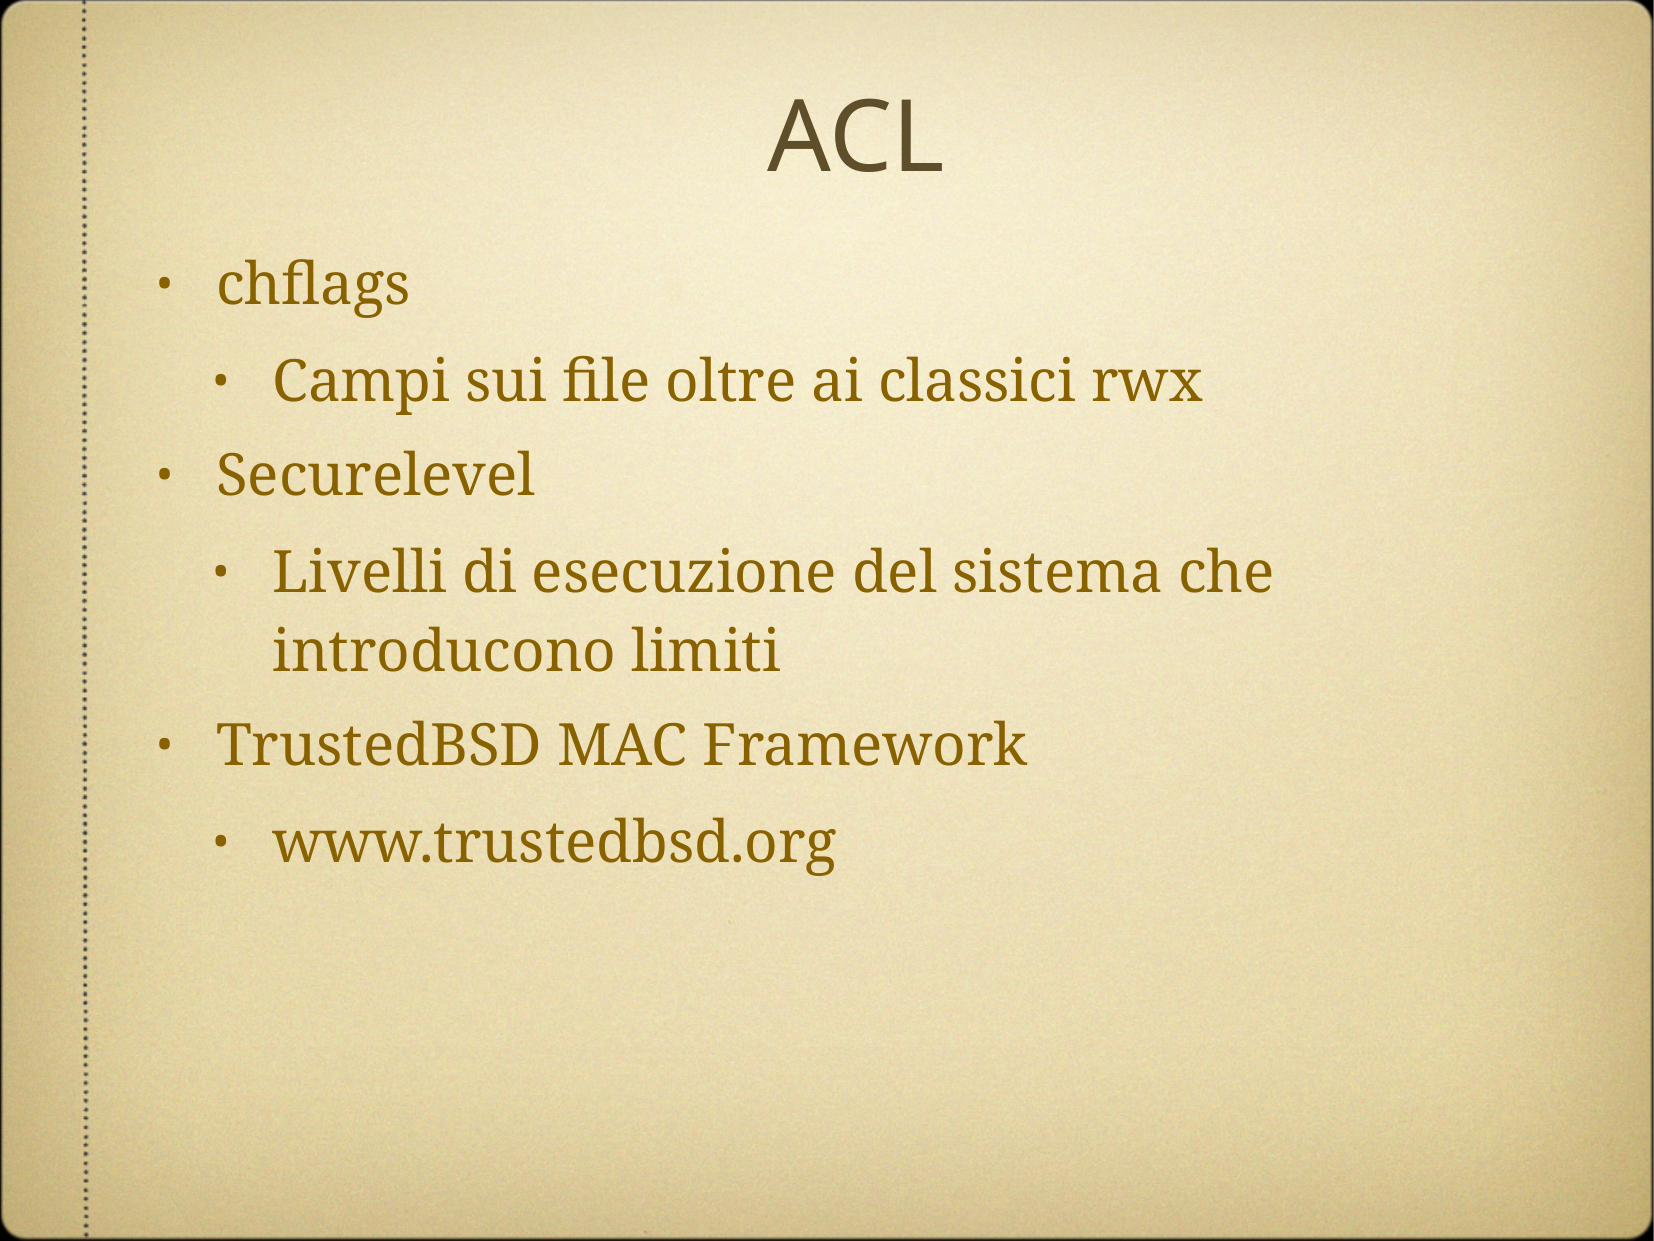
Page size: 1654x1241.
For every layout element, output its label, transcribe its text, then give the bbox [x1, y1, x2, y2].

title ACL [118, 0, 1595, 265]
list chflags Campi sui file oltre ai classici rwx Securelevel Livelli di esecuzione del sistema che introducono limiti TrustedBSD MAC Framework www.trustedbsd.org [121, 242, 1612, 1173]
picture [0, 0, 1654, 1241]
